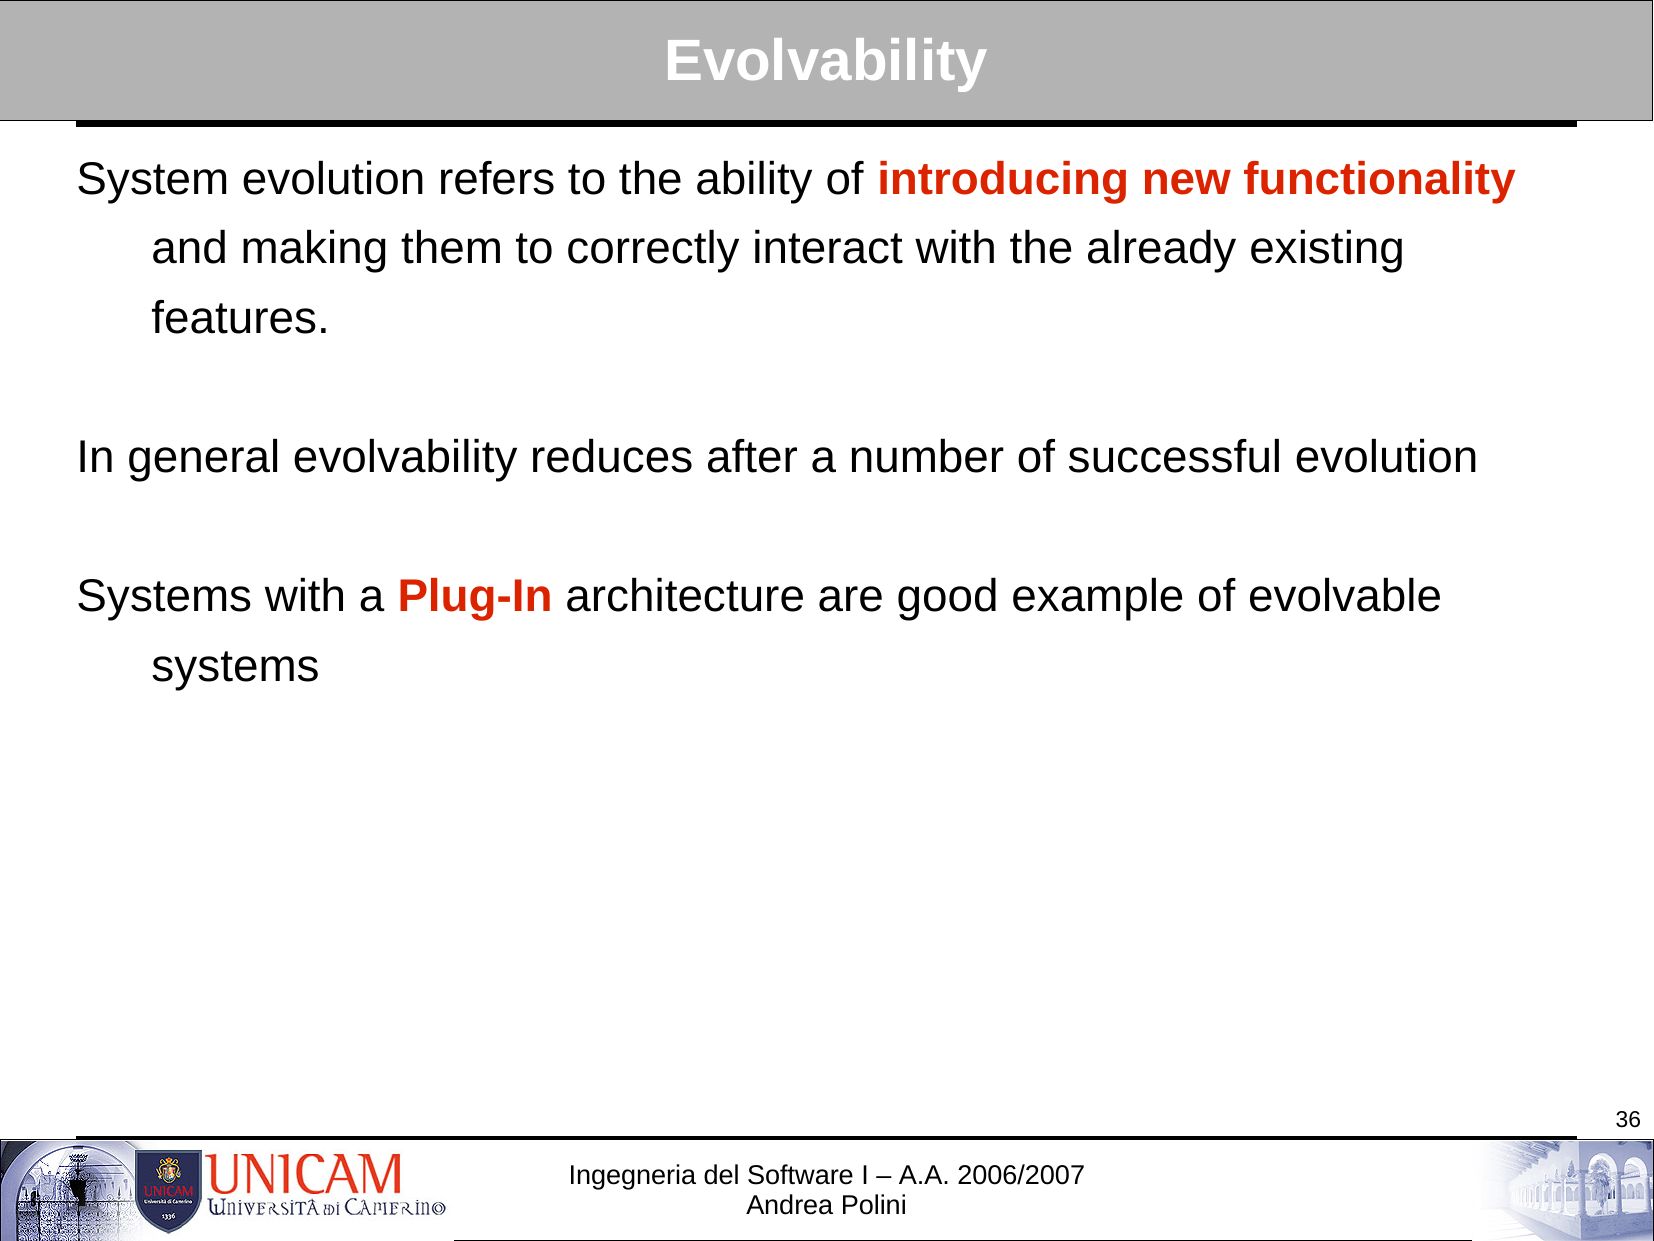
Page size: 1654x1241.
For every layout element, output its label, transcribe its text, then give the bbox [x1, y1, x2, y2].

picture [0, 1141, 454, 1241]
picture [1472, 1141, 1653, 1241]
list System evolution refers to the ability of introducing new functionality and making them to correctly interact with the already existing features. In general evolvability reduces after a number of successful evolution Systems with a Plug-In architecture are good example of evolvable systems [76, 152, 1577, 847]
title Evolvability [0, 0, 1653, 121]
